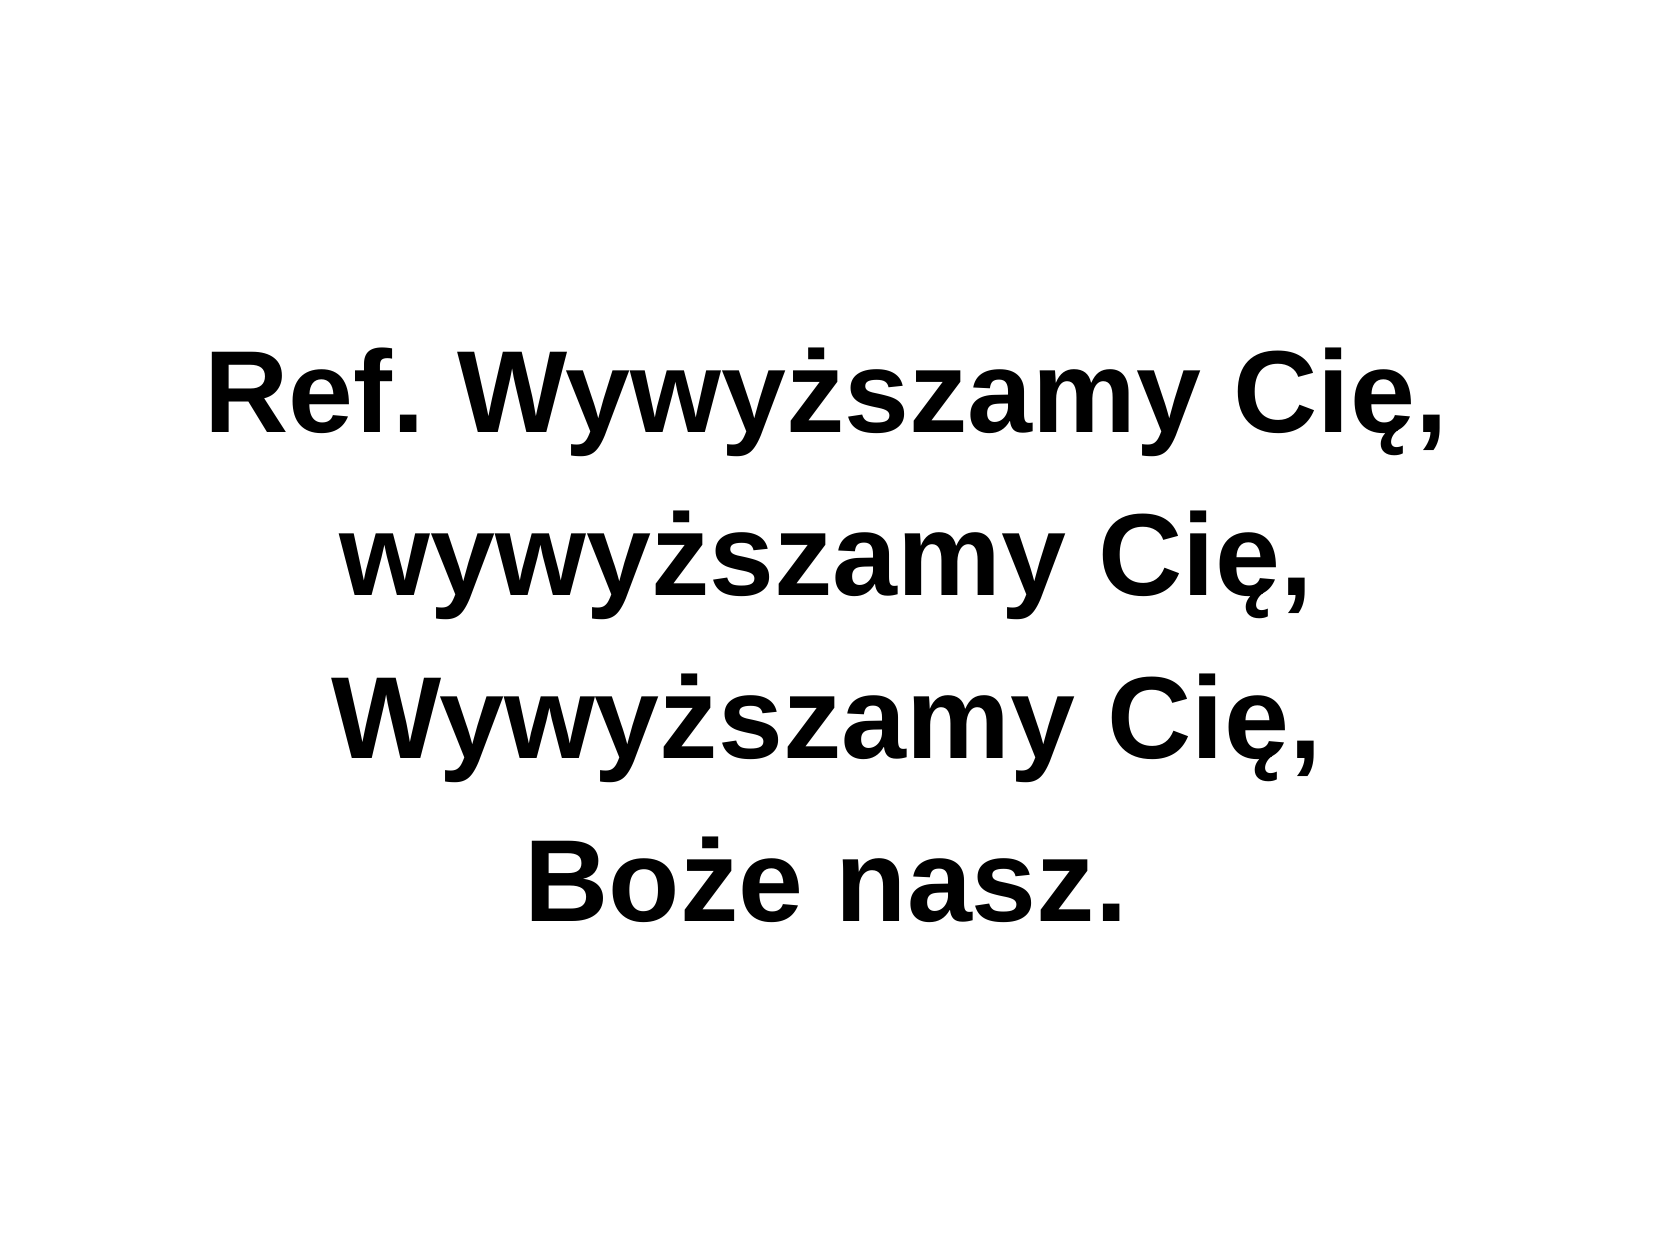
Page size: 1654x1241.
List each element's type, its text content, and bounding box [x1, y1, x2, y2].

subtitle Ref. Wywyższamy Cię, wywyższamy Cię, Wywyższamy Cię, Boże nasz. [0, 0, 1654, 1241]
